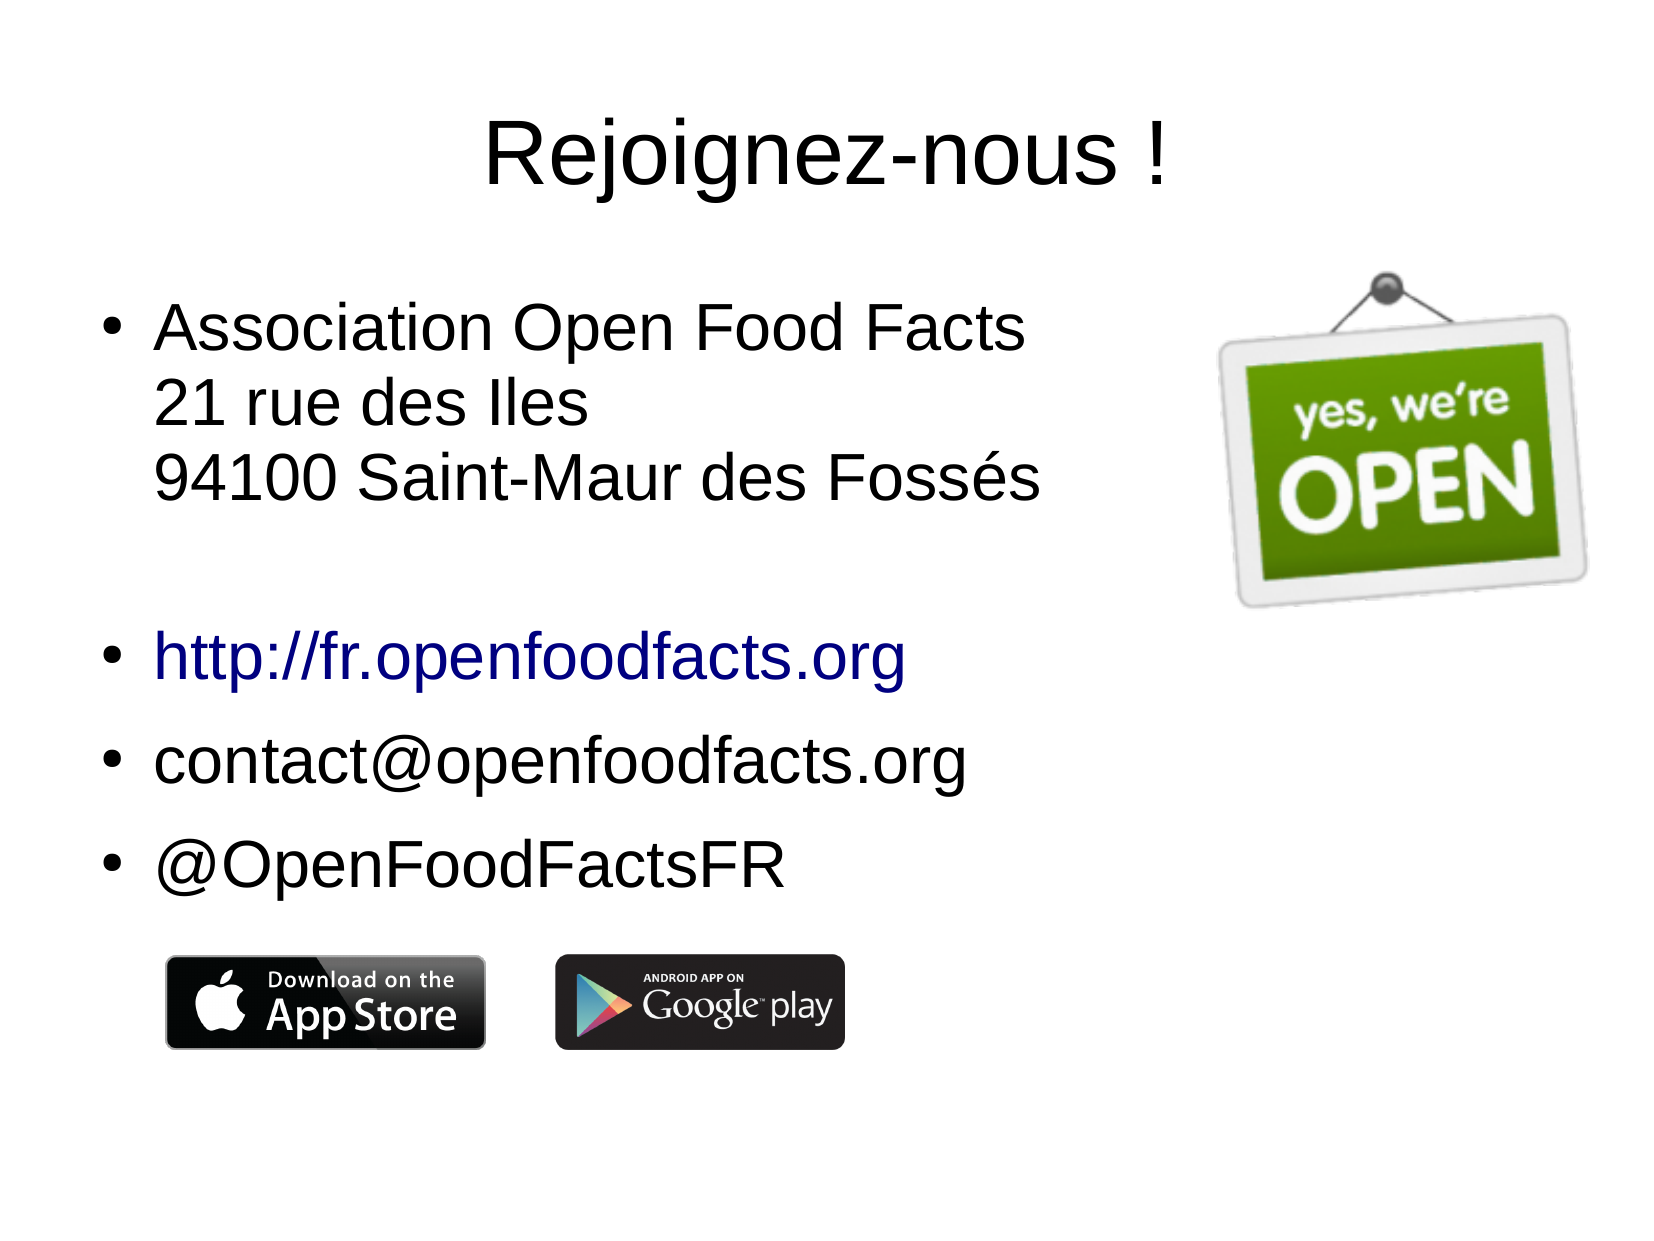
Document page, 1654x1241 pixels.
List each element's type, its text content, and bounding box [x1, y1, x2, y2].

picture [555, 954, 845, 1051]
picture [1215, 253, 1592, 631]
title Rejoignez-nous ! [82, 49, 1571, 257]
picture [165, 955, 486, 1051]
list Association Open Food Facts 21 rue des Iles 94100 Saint-Maur des Fossés http://fr.openfoodfacts.org contact@openfoodfacts.org @OpenFoodFactsFR [82, 290, 1571, 1159]
